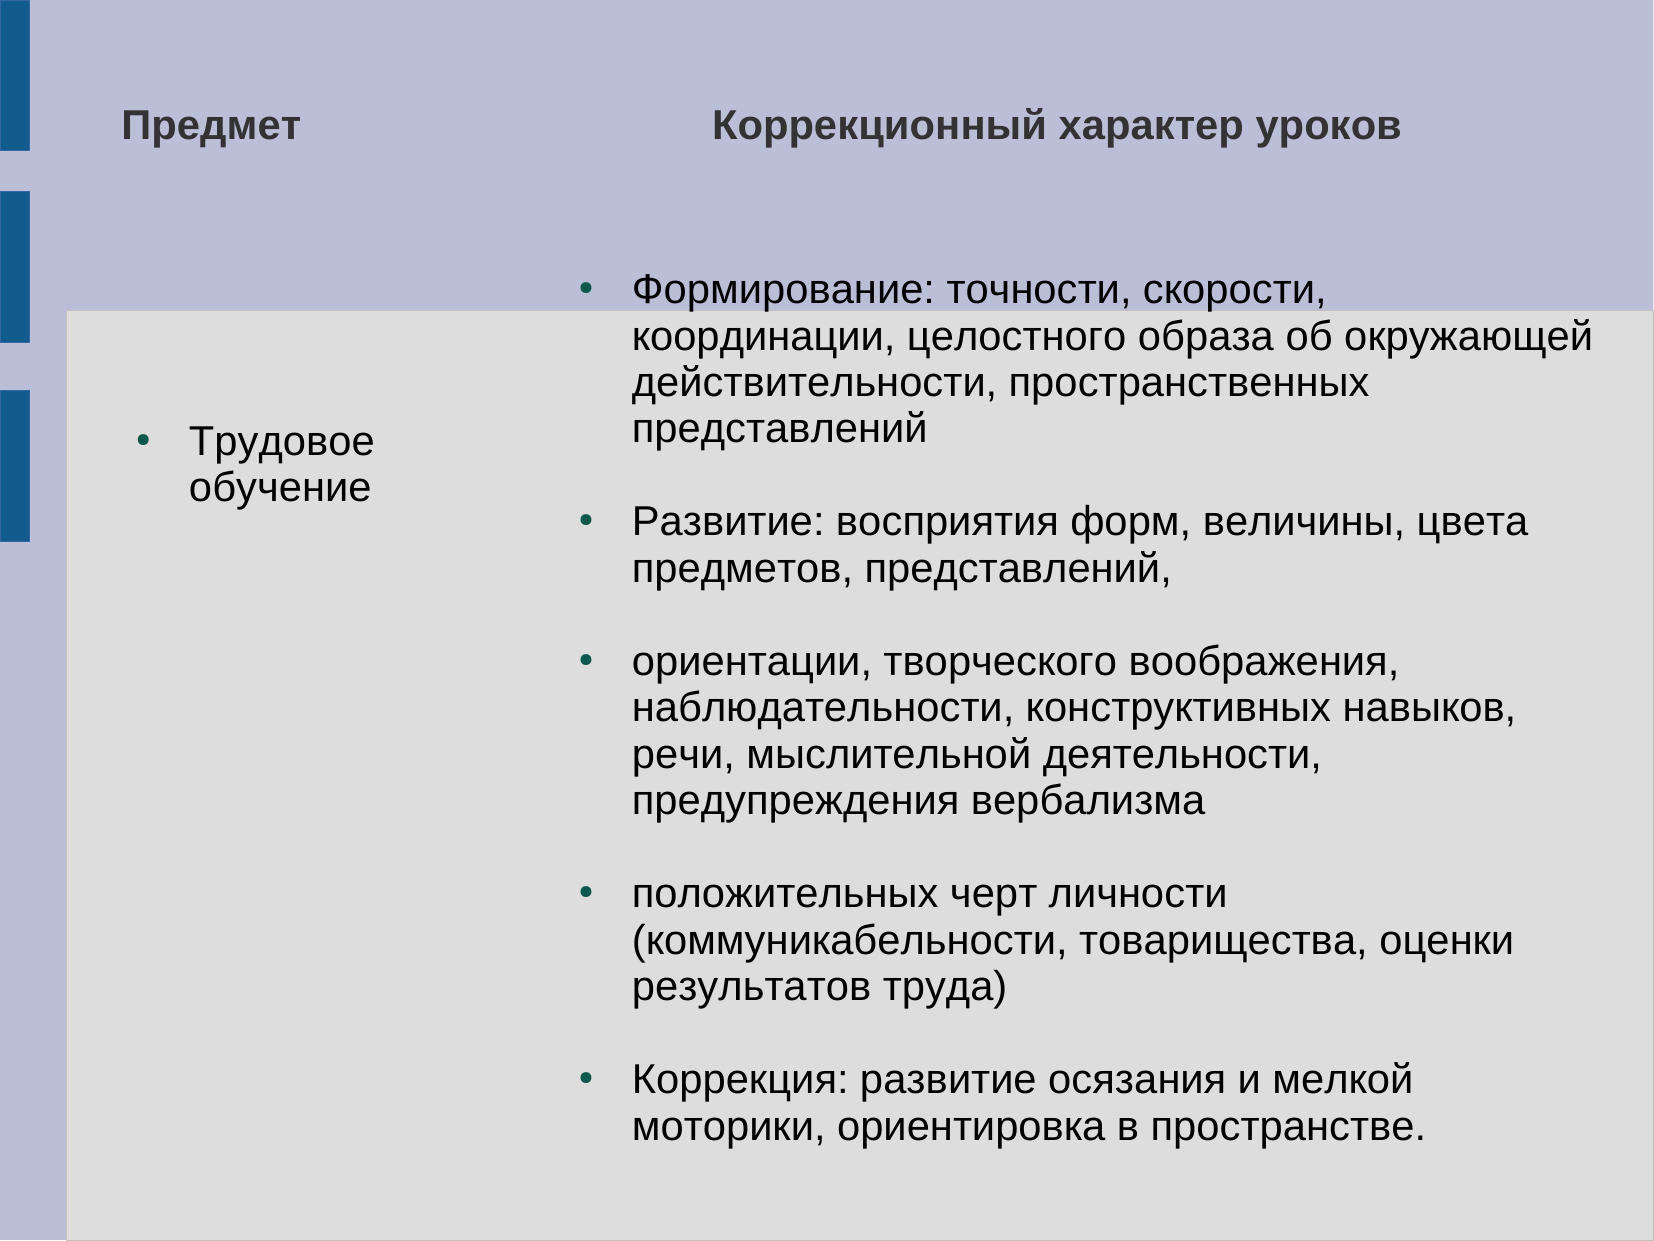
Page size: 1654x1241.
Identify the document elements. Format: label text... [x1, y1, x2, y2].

title Предмет Коррекционный характер уроков [121, 96, 1534, 199]
list Формирование: точности, скорости, координации, целостного образа об окружающей действительности, пространственных представлений Развитие: восприятия форм, величины, цвета предметов, представлений, ориентации, творческого воображения, наблюдательности, конструктивных навыков, речи, мыслительной деятельности, предупреждения вербализма положительных черт личности (коммуникабельности, товарищества, оценки результатов труда) Коррекция: развитие осязания и мелкой моторики, ориентировка в пространстве. [561, 265, 1595, 1211]
list Трудовое обучение [118, 324, 532, 1144]
